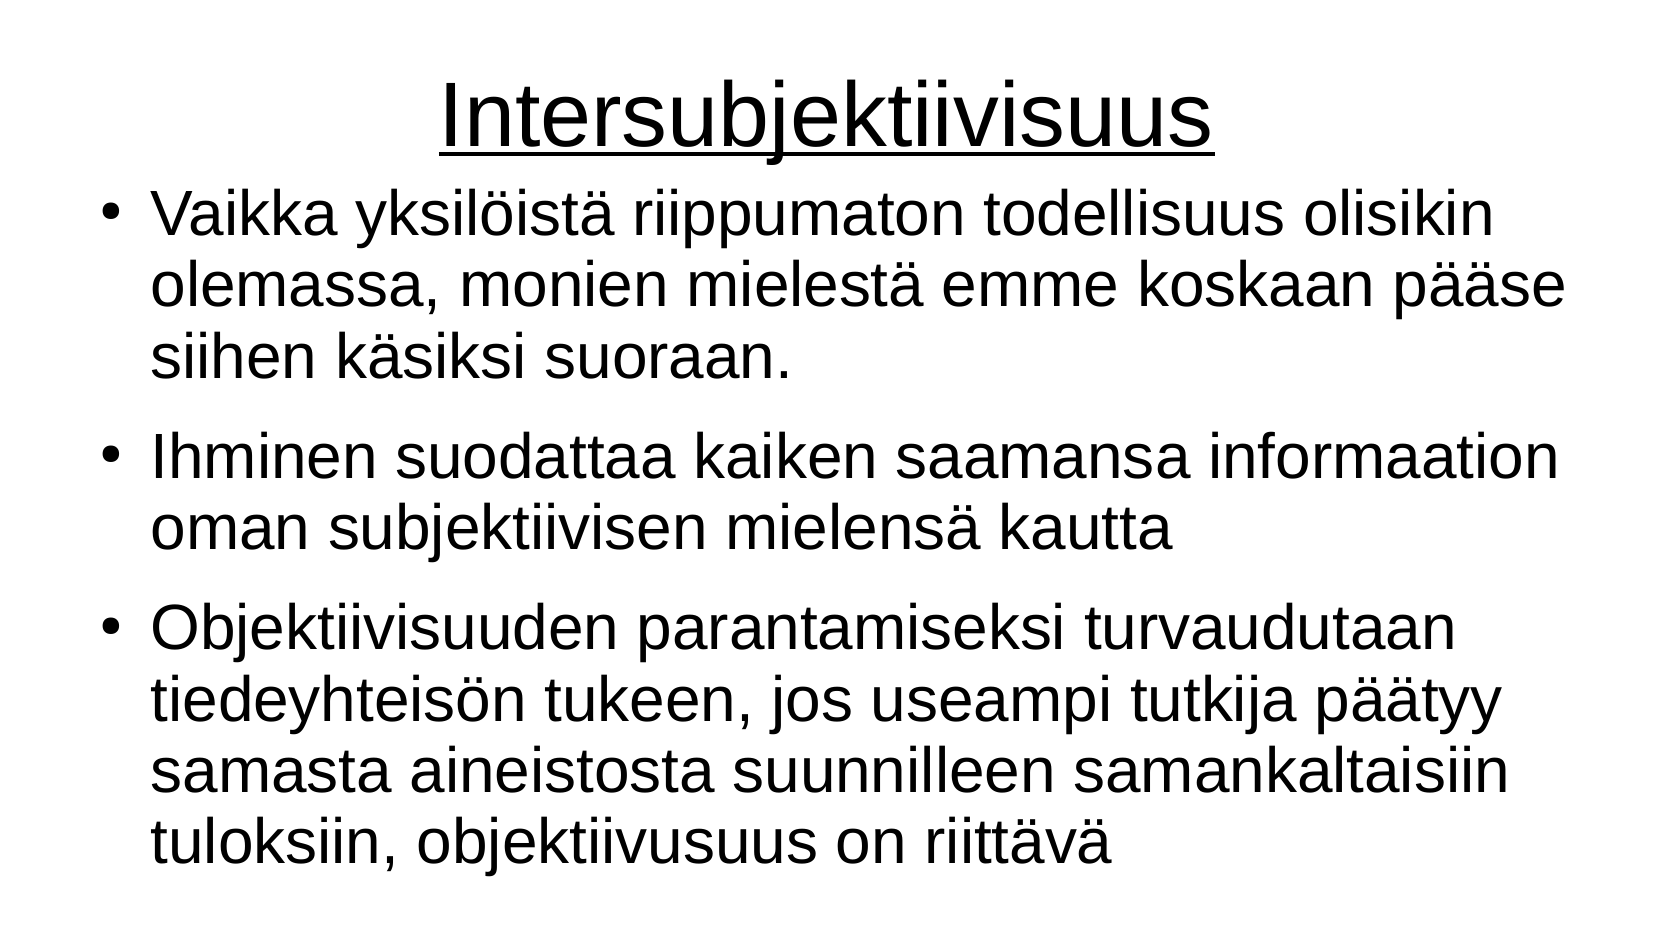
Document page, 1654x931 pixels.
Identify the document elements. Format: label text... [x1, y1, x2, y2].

title Intersubjektiivisuus [82, 37, 1571, 177]
list Vaikka yksilöistä riippumaton todellisuus olisikin olemassa, monien mielestä emme koskaan pääse siihen käsiksi suoraan. Ihminen suodattaa kaiken saamansa informaation oman subjektiivisen mielensä kautta Objektiivisuuden parantamiseksi turvaudutaan tiedeyhteisön tukeen, jos useampi tutkija päätyy samasta aineistosta suunnilleen samankaltaisiin tuloksiin, objektiivusuus on riittävä [82, 177, 1571, 886]
